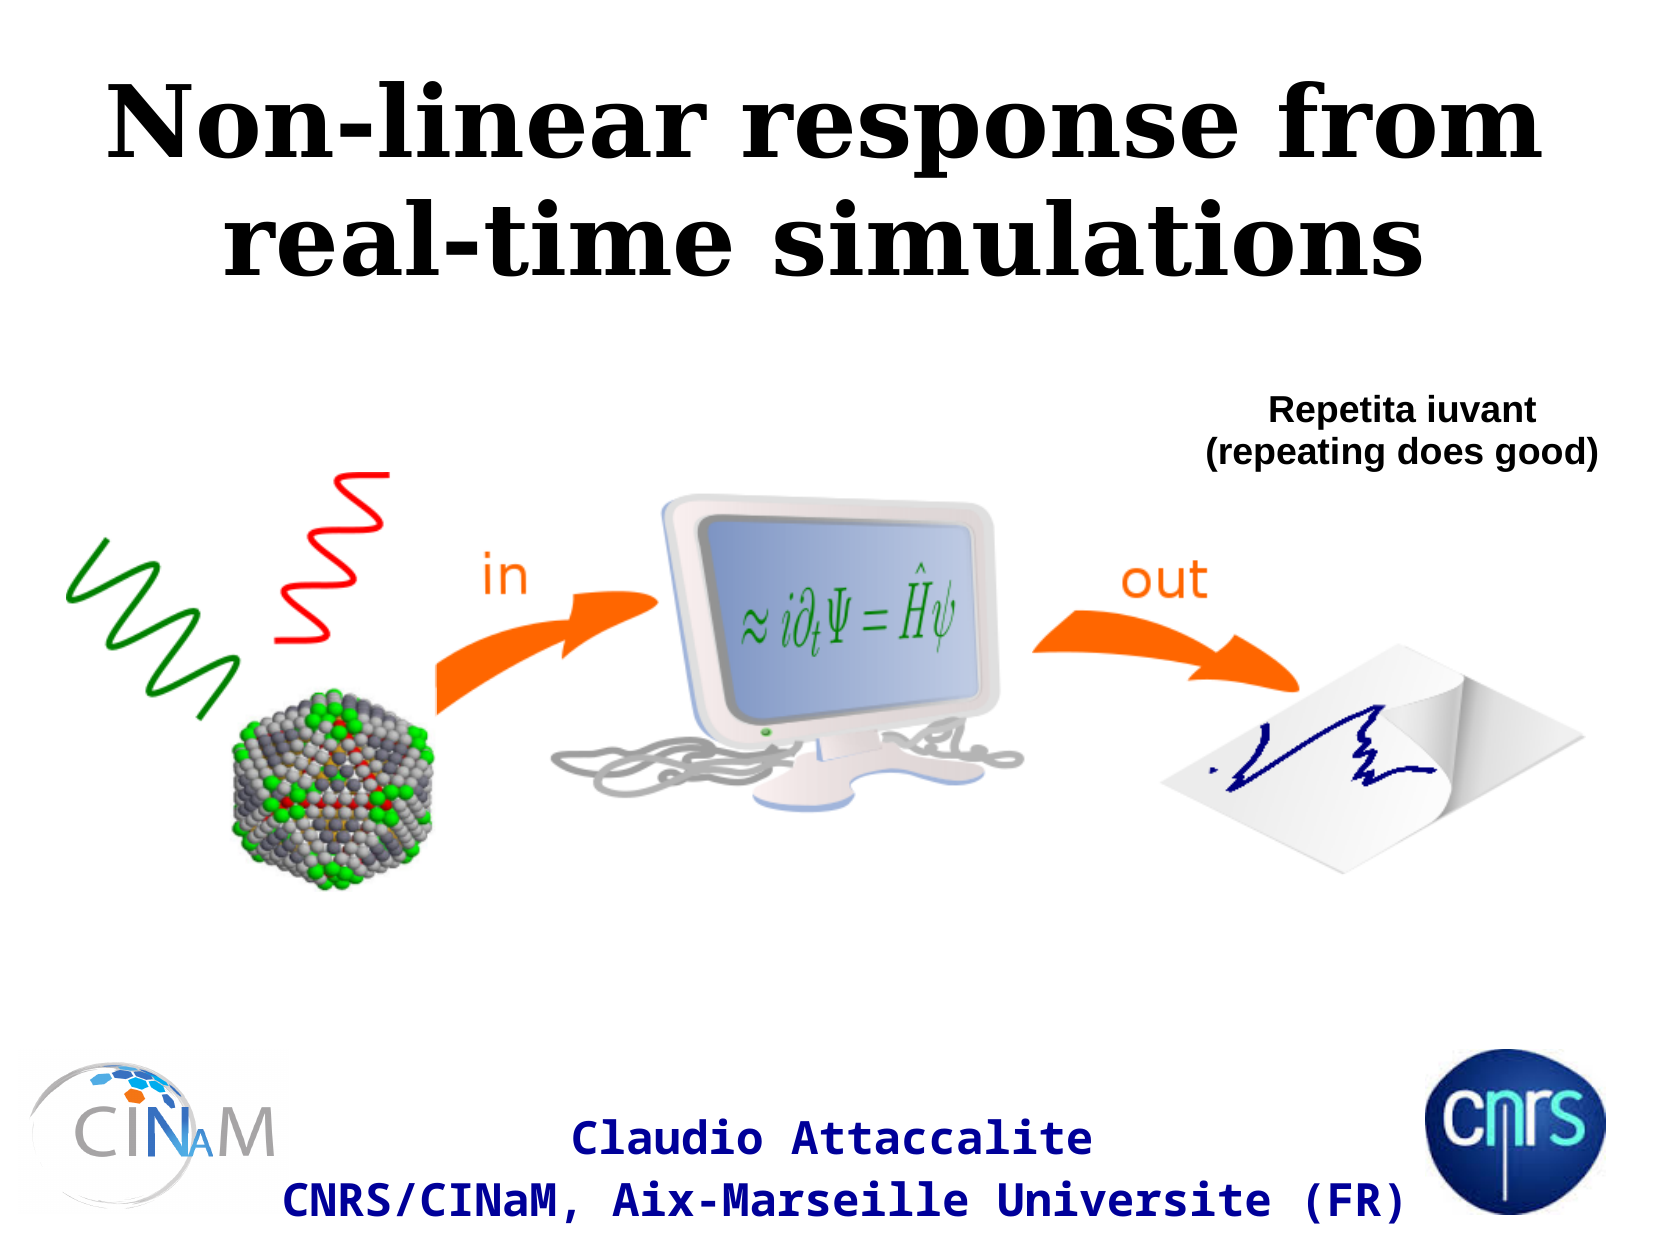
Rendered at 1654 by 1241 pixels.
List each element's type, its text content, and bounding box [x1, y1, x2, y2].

text_box Claudio Attaccalite CNRS/CINaM, Aix-Marseille Universite (FR) [260, 1097, 1431, 1220]
text_box Repetita iuvant (repeating does good) [1170, 381, 1636, 496]
text_box Non-linear response from real-time simulations [0, 56, 1651, 382]
picture [1425, 1049, 1606, 1215]
picture [18, 1049, 289, 1214]
picture [66, 472, 1586, 892]
